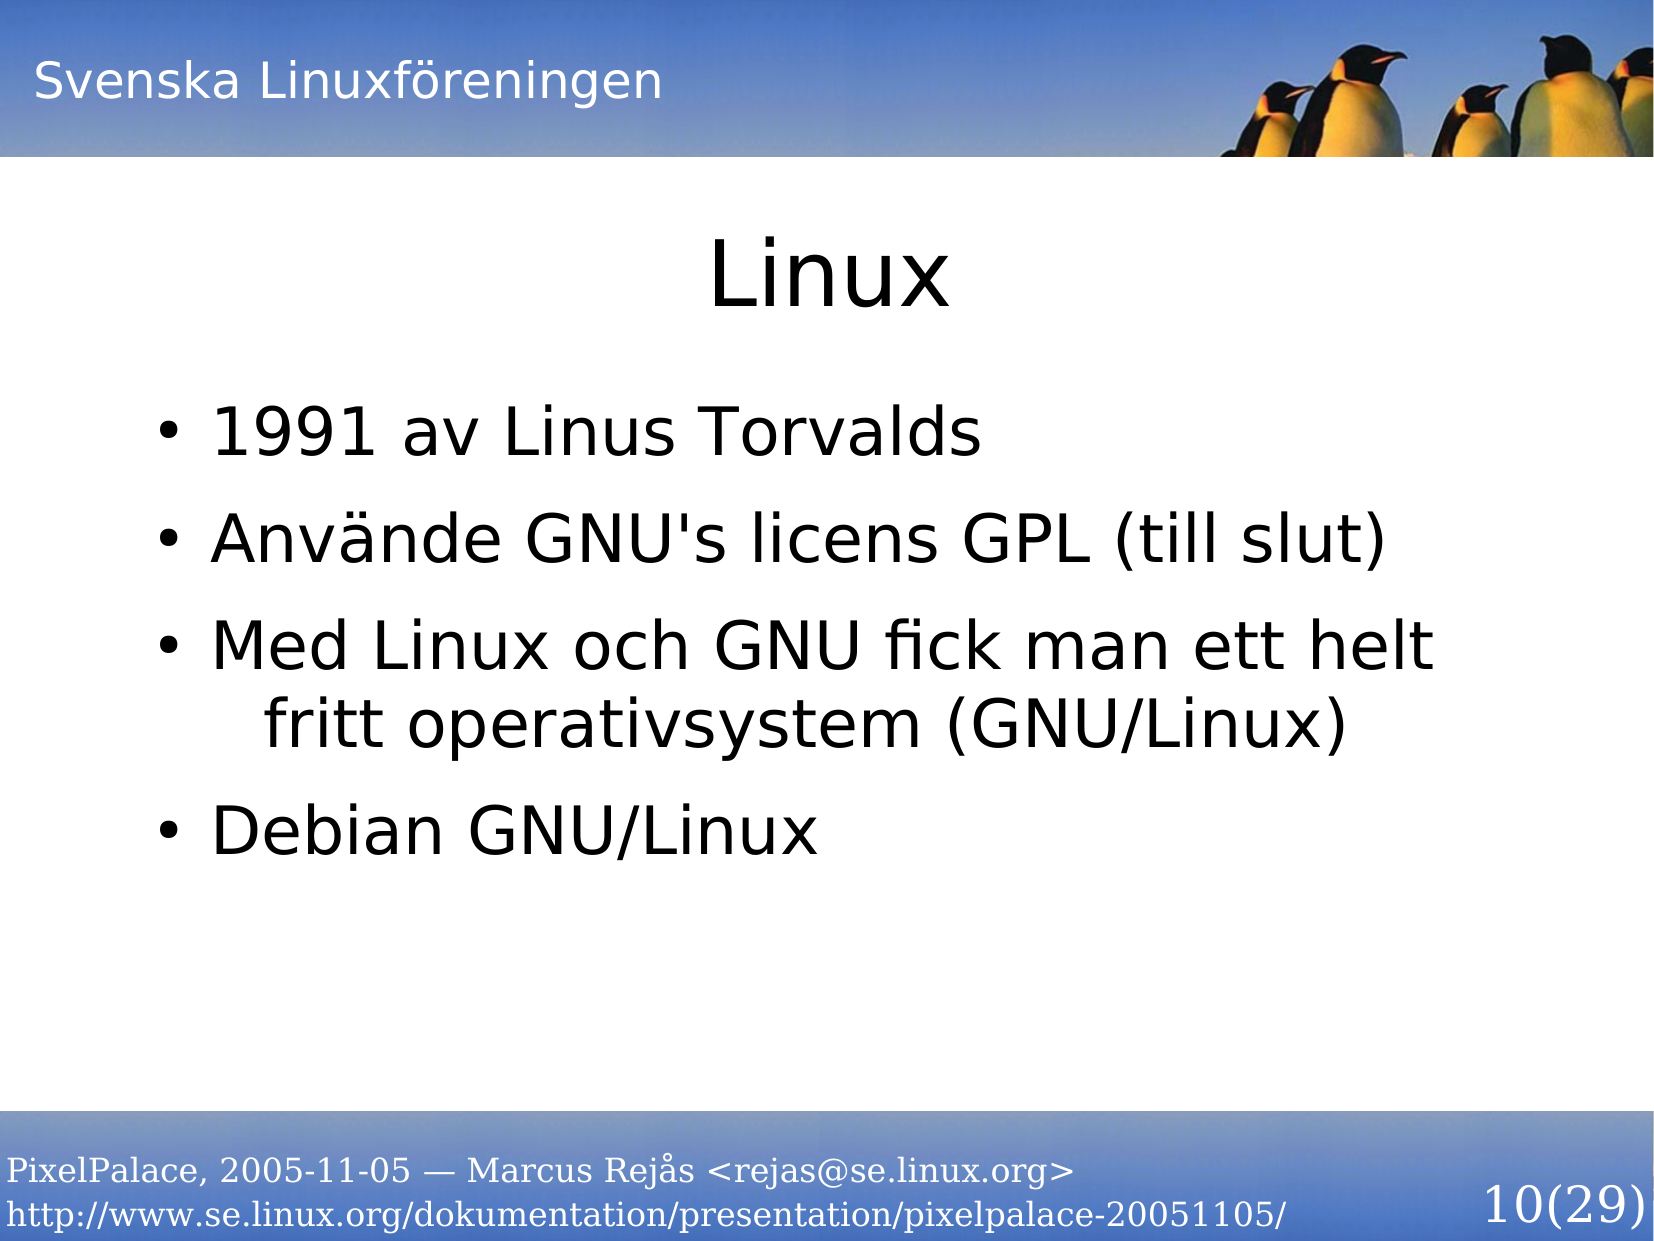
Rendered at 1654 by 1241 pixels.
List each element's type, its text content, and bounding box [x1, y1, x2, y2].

picture [0, 0, 1654, 157]
title Linux [123, 160, 1537, 389]
list 1991 av Linus Torvalds Använde GNU's licens GPL (till slut) Med Linux och GNU fick man ett helt fritt operativsystem (GNU/Linux) Debian GNU/Linux [121, 392, 1534, 1092]
picture [0, 1111, 1654, 1241]
